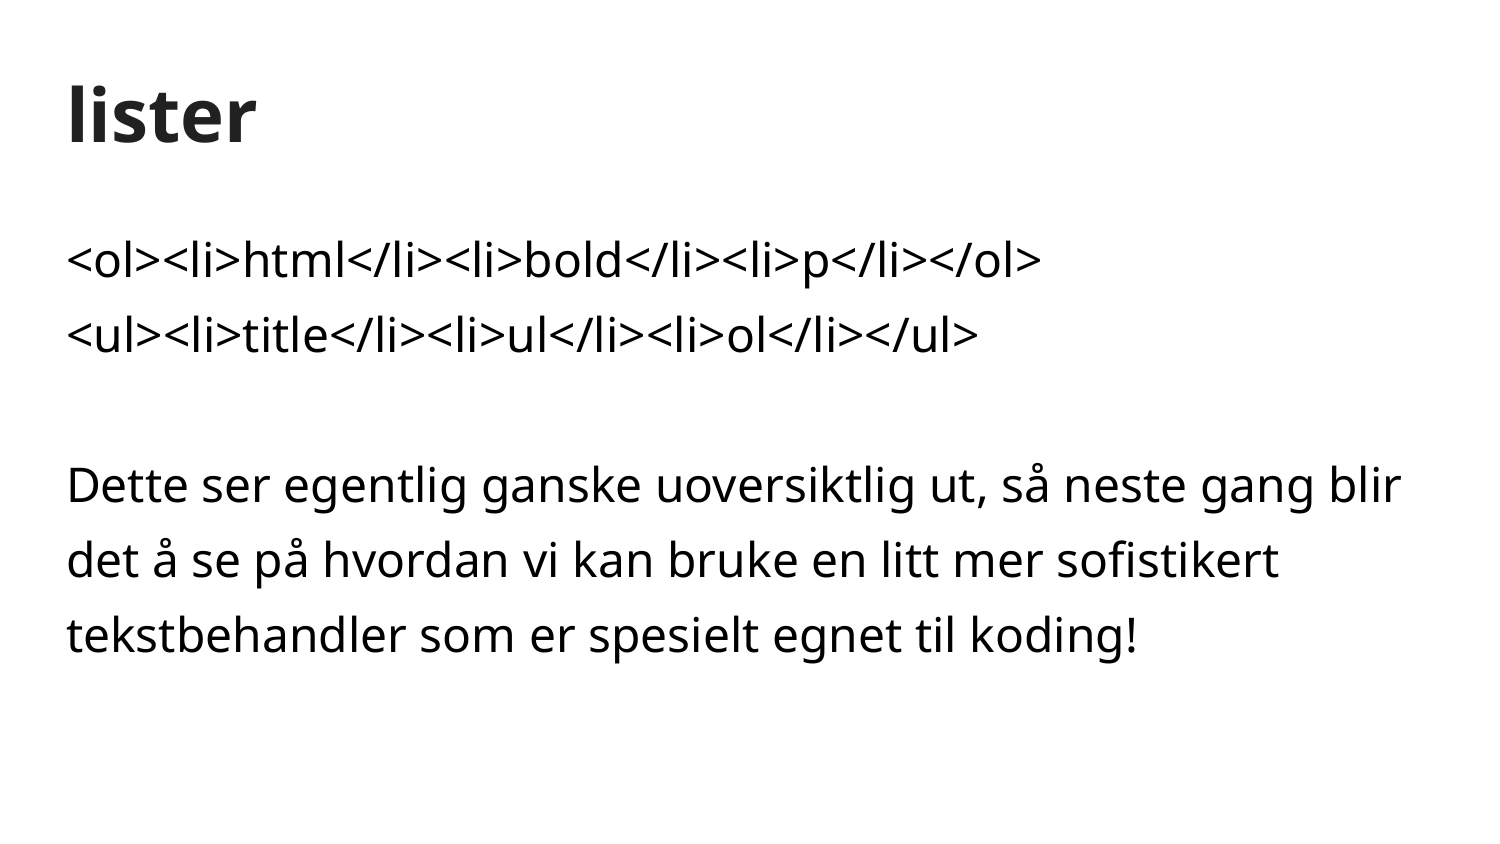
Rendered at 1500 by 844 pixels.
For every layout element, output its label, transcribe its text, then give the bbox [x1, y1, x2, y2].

title lister [51, 48, 1449, 180]
list <ol><li>html</li><li>bold</li><li>p</li></ol> <ul><li>title</li><li>ul</li><li>ol</li></ul> Dette ser egentlig ganske uoversiktlig ut, så neste gang blir det å se på hvordan vi kan bruke en litt mer sofistikert tekstbehandler som er spesielt egnet til koding! [51, 201, 1449, 750]
